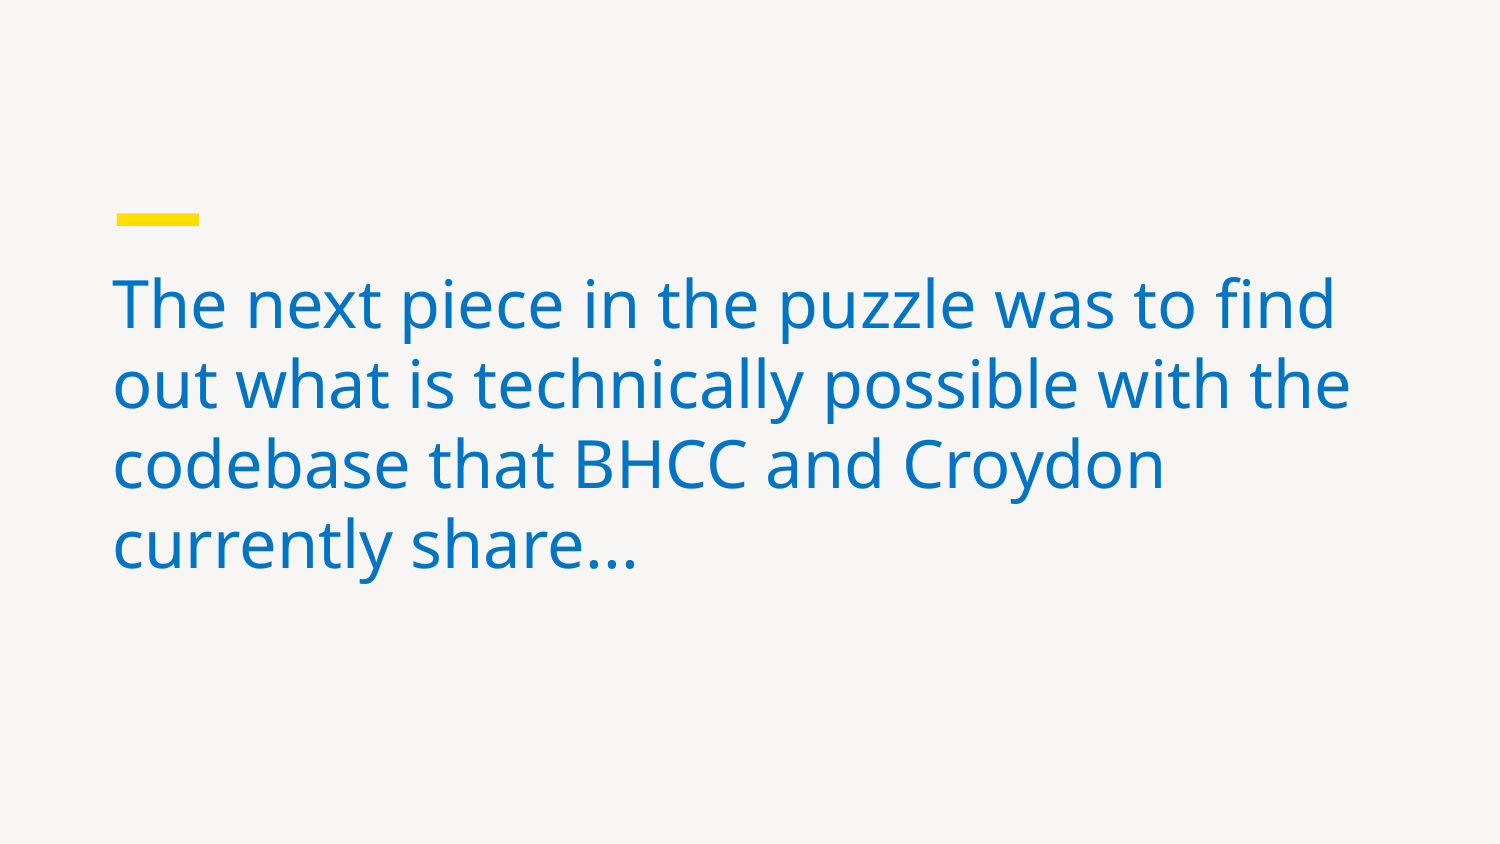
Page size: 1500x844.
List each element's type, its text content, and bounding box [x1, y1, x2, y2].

title The next piece in the puzzle was to find out what is technically possible with the codebase that BHCC and Croydon currently share... [112, 262, 1396, 582]
